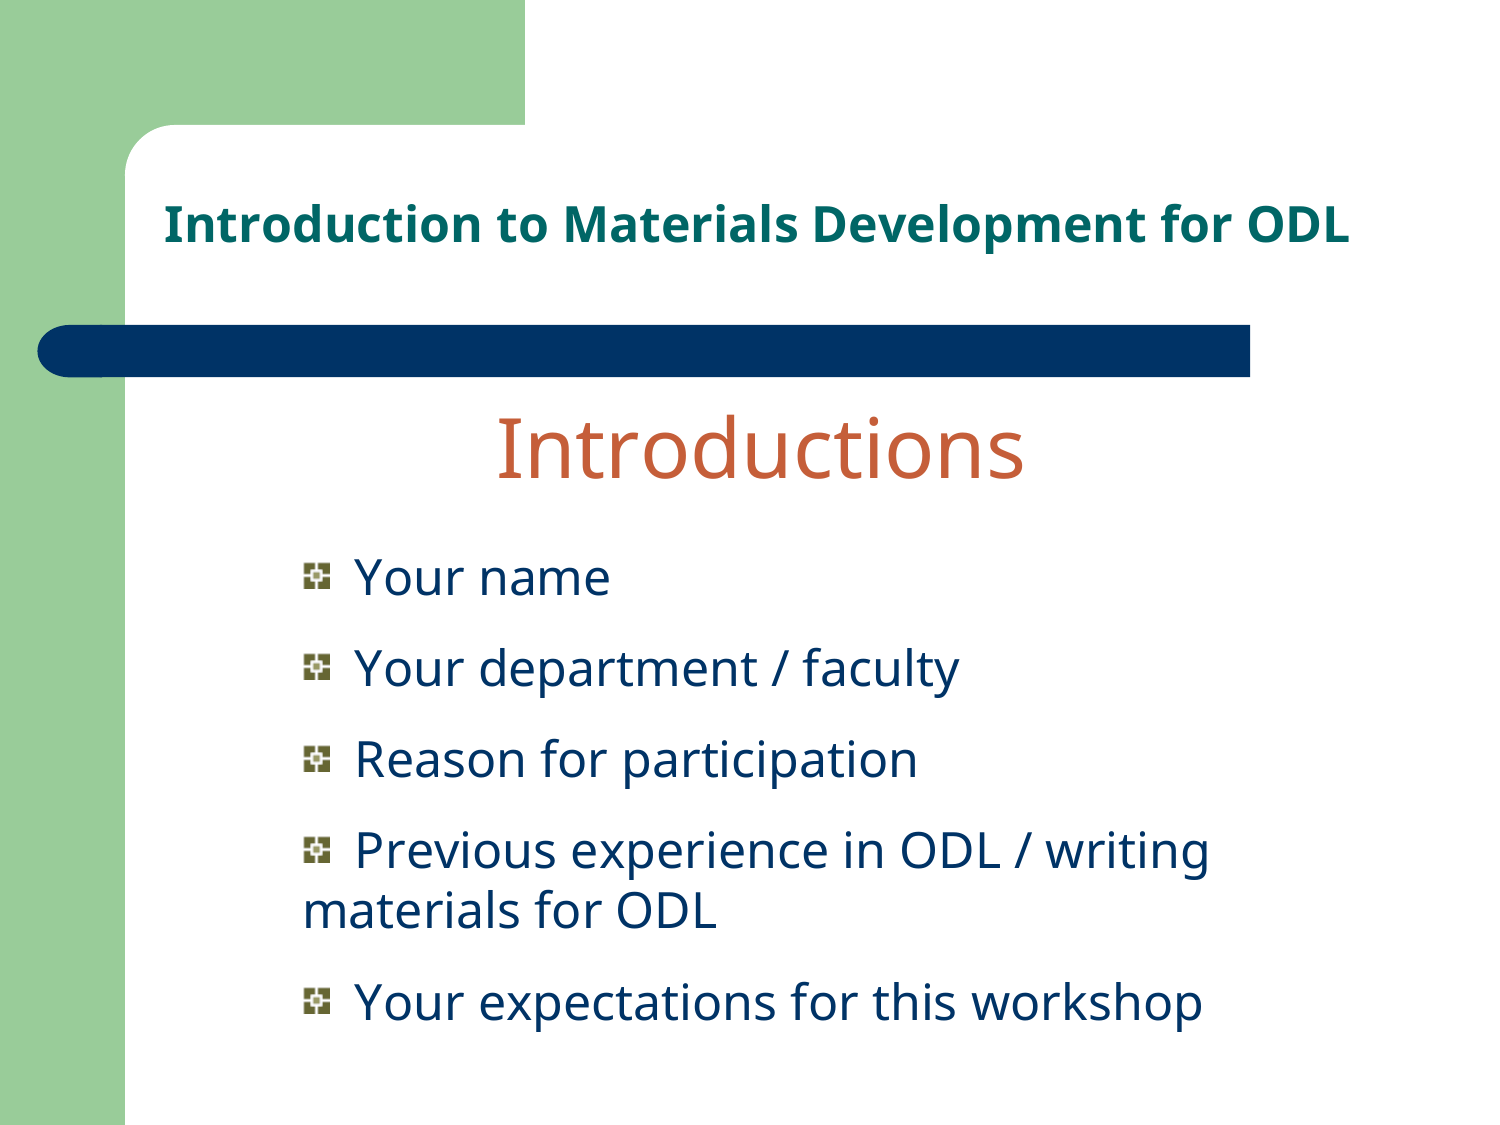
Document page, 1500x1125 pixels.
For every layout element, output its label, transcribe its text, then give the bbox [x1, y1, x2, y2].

picture [302, 986, 330, 1014]
picture [302, 652, 330, 680]
title Introduction to Materials Development for ODL [149, 187, 1463, 263]
picture [302, 561, 330, 589]
picture [302, 835, 330, 863]
text_box Introductions [481, 387, 1042, 503]
text_box Your name Your department / faculty Reason for participation Previous experience in ODL / writing materials for ODL Your expectations for this workshop [287, 537, 1313, 1038]
picture [302, 744, 330, 772]
